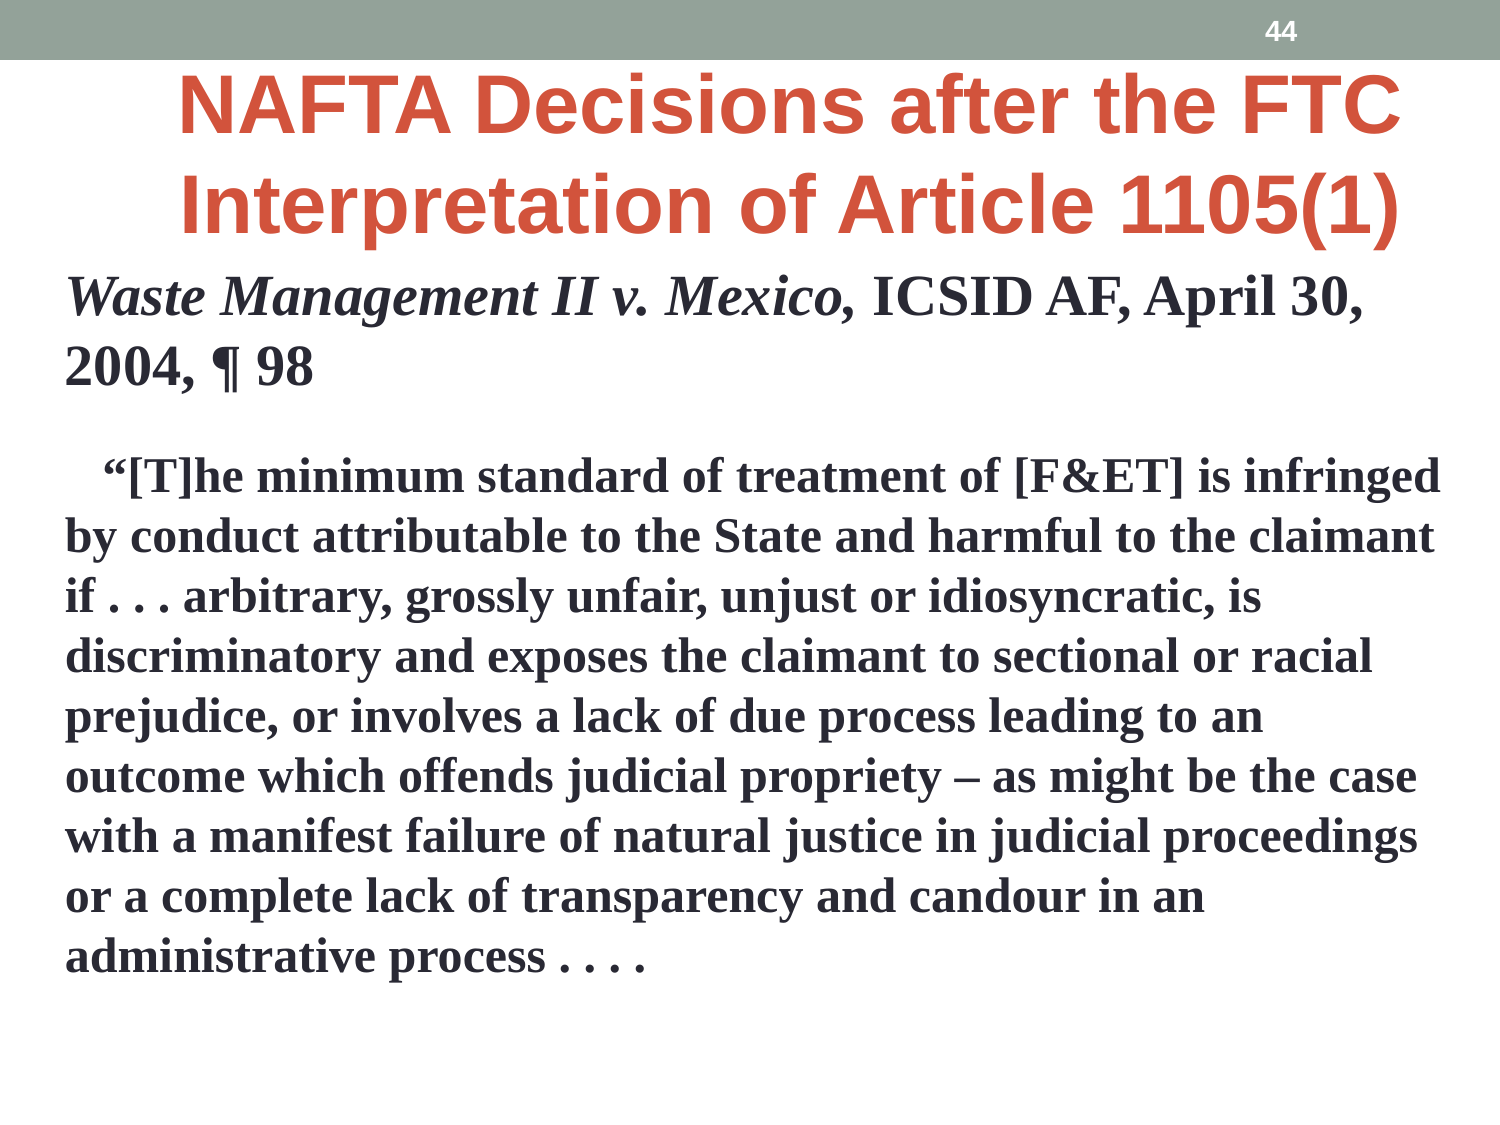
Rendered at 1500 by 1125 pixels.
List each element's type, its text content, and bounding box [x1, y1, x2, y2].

text_box NAFTA Decisions after the FTC Interpretation of Article 1105(1) [159, 42, 1422, 243]
slide_number <編號> [1250, 3, 1425, 57]
text_box Waste Management II v. Mexico, ICSID AF, April 30, 2004, ¶ 98 “[T]he minimum standard of treatment of [F&ET] is infringed by conduct attributable to the State and harmful to the claimant if . . . arbitrary, grossly unfair, unjust or idiosyncratic, is discriminatory and exposes the claimant to sectional or racial prejudice, or involves a lack of due process leading to an outcome which offends judicial propriety – as might be the case with a manifest failure of natural justice in judicial proceedings or a complete lack of transparency and candour in an administrative process . . . . [49, 249, 1463, 1088]
